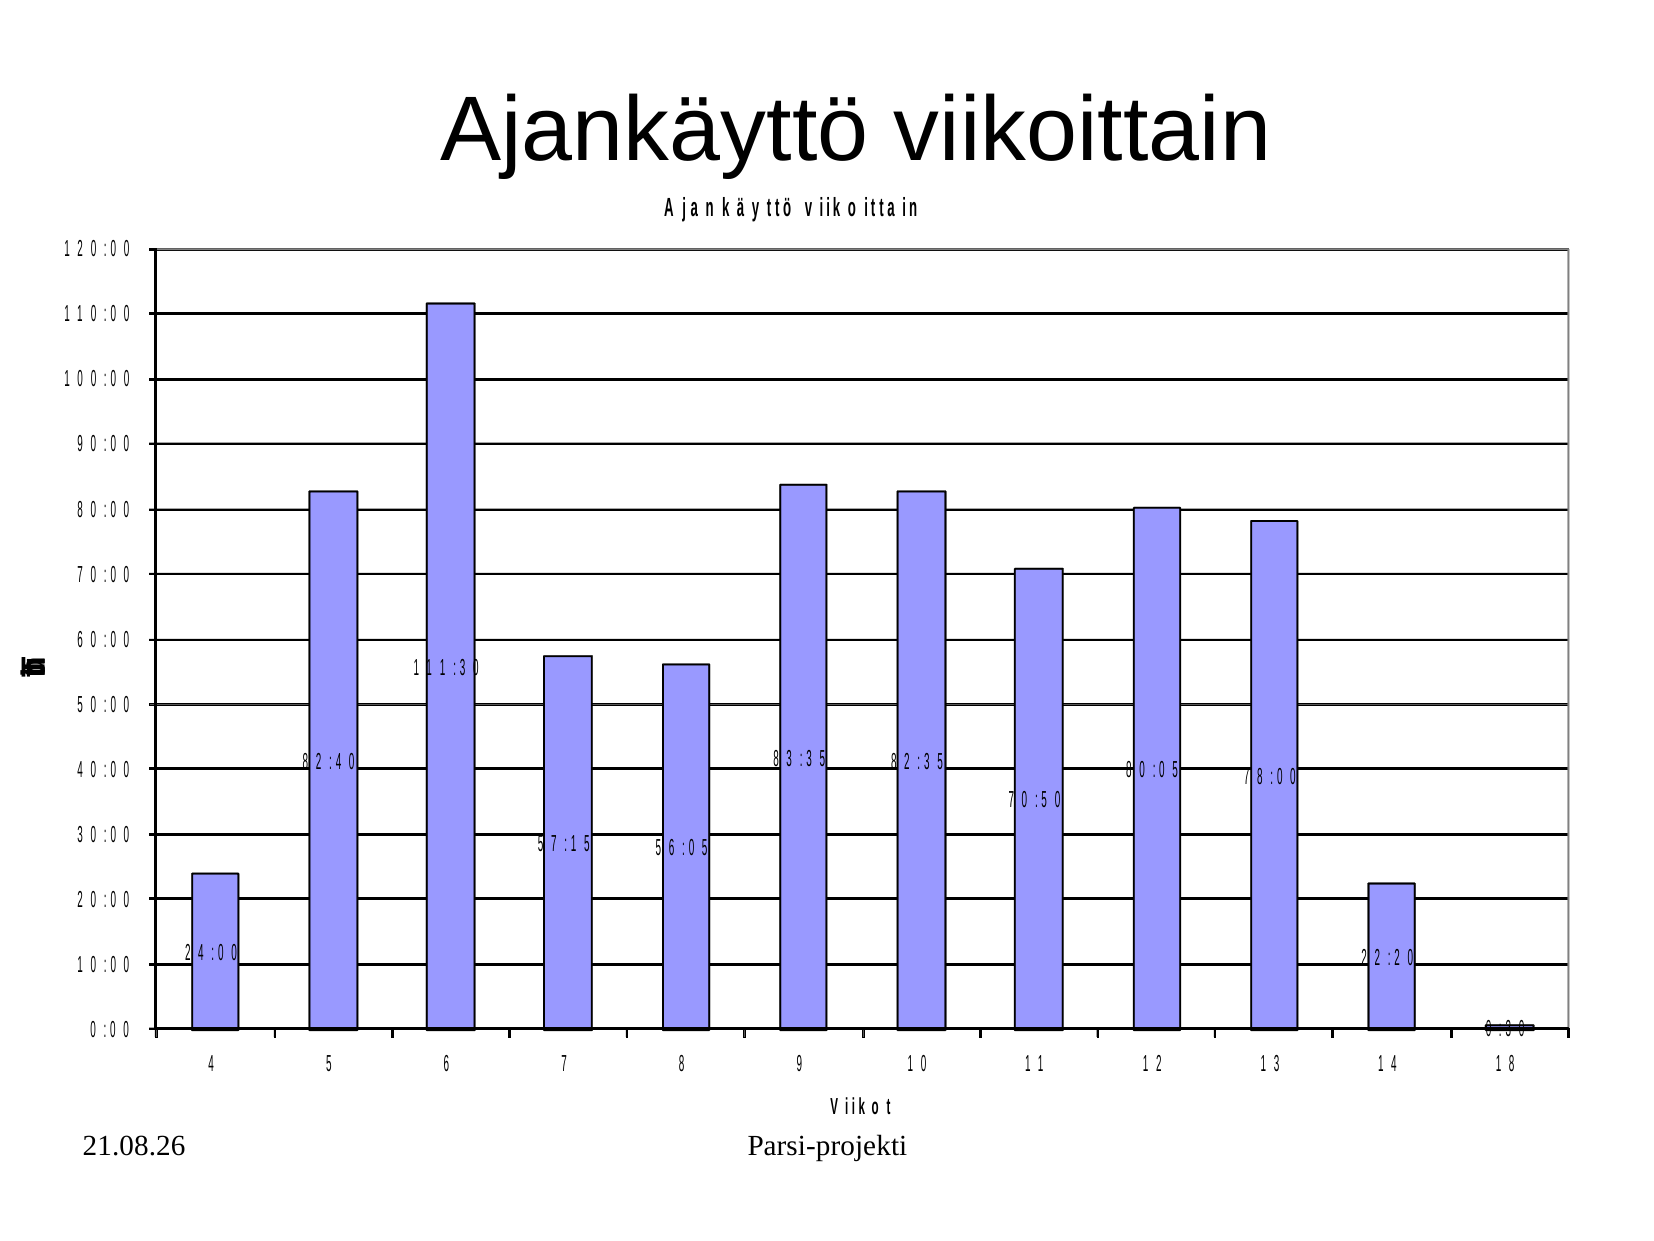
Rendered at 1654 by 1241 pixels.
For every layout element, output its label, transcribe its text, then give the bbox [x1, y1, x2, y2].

picture [0, 173, 1594, 1148]
title Ajankäyttö viikoittain [112, 32, 1601, 226]
